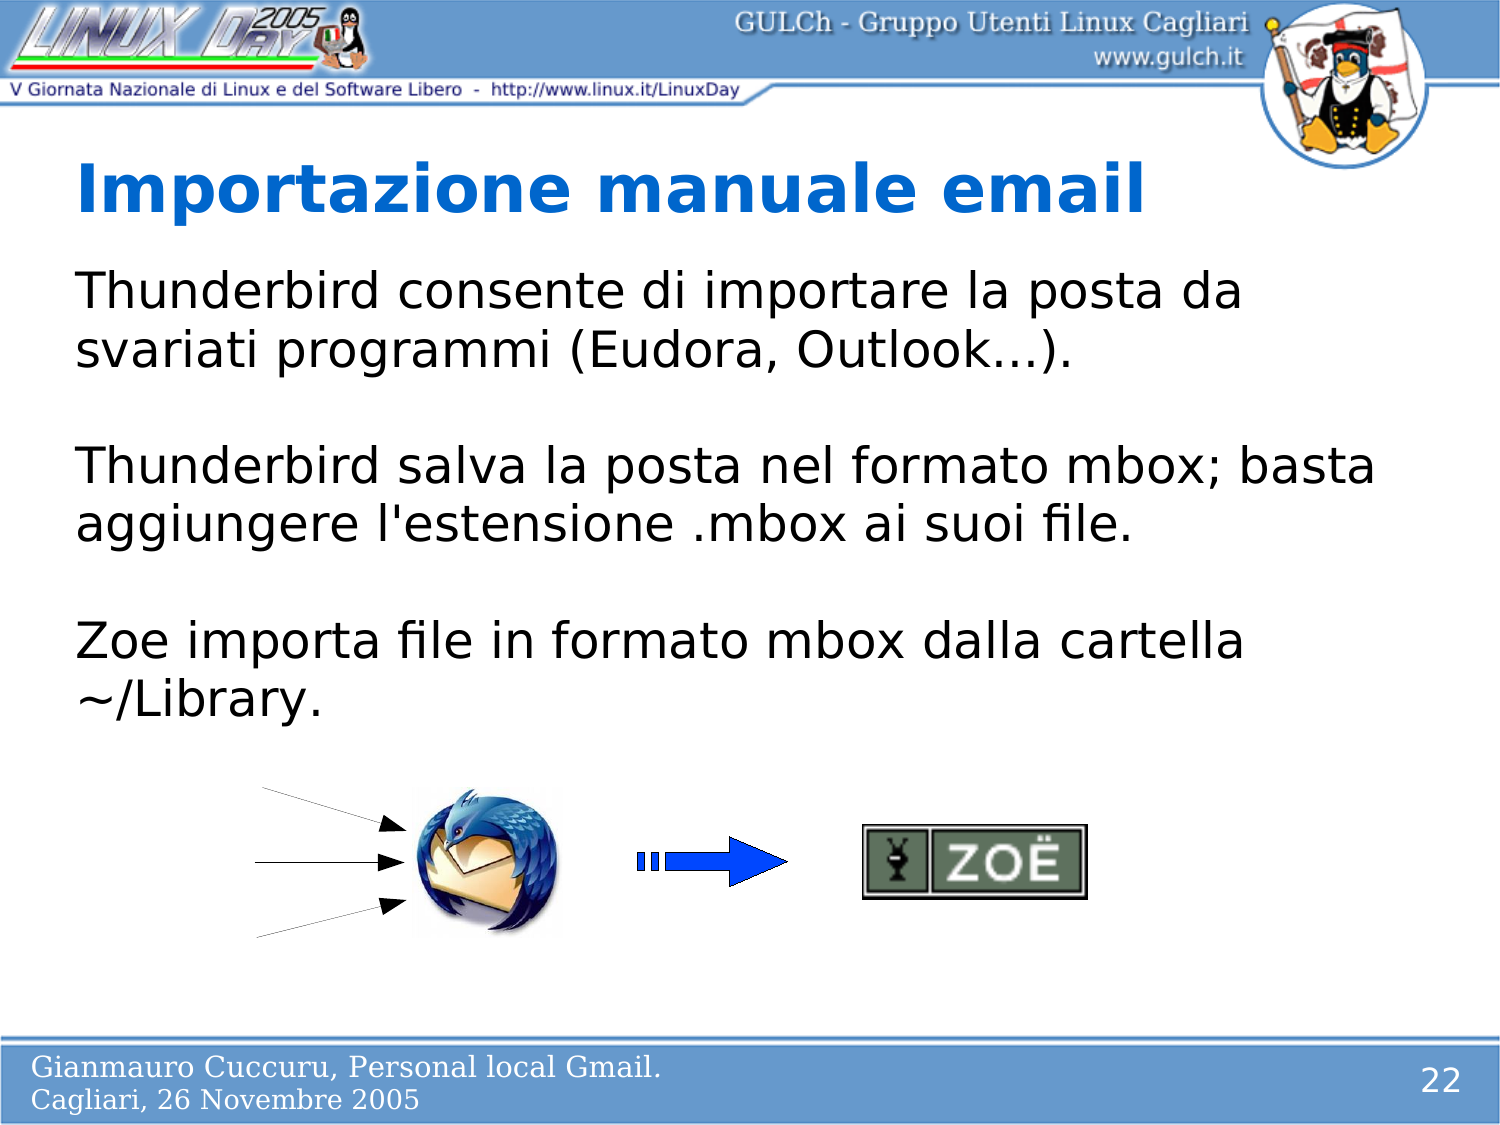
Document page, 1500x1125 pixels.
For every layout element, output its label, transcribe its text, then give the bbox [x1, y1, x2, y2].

text_box Thunderbird consente di importare la posta da svariati programmi (Eudora, Outlook...). Thunderbird salva la posta nel formato mbox; basta aggiungere l'estensione .mbox ai suoi file. Zoe importa file in formato mbox dalla cartella ~/Library. [75, 262, 1426, 1013]
text_box [665, 836, 788, 887]
text_box Importazione manuale email [75, 149, 1150, 228]
picture [0, 0, 1500, 1125]
text_box [637, 852, 645, 871]
text_box [651, 852, 659, 871]
